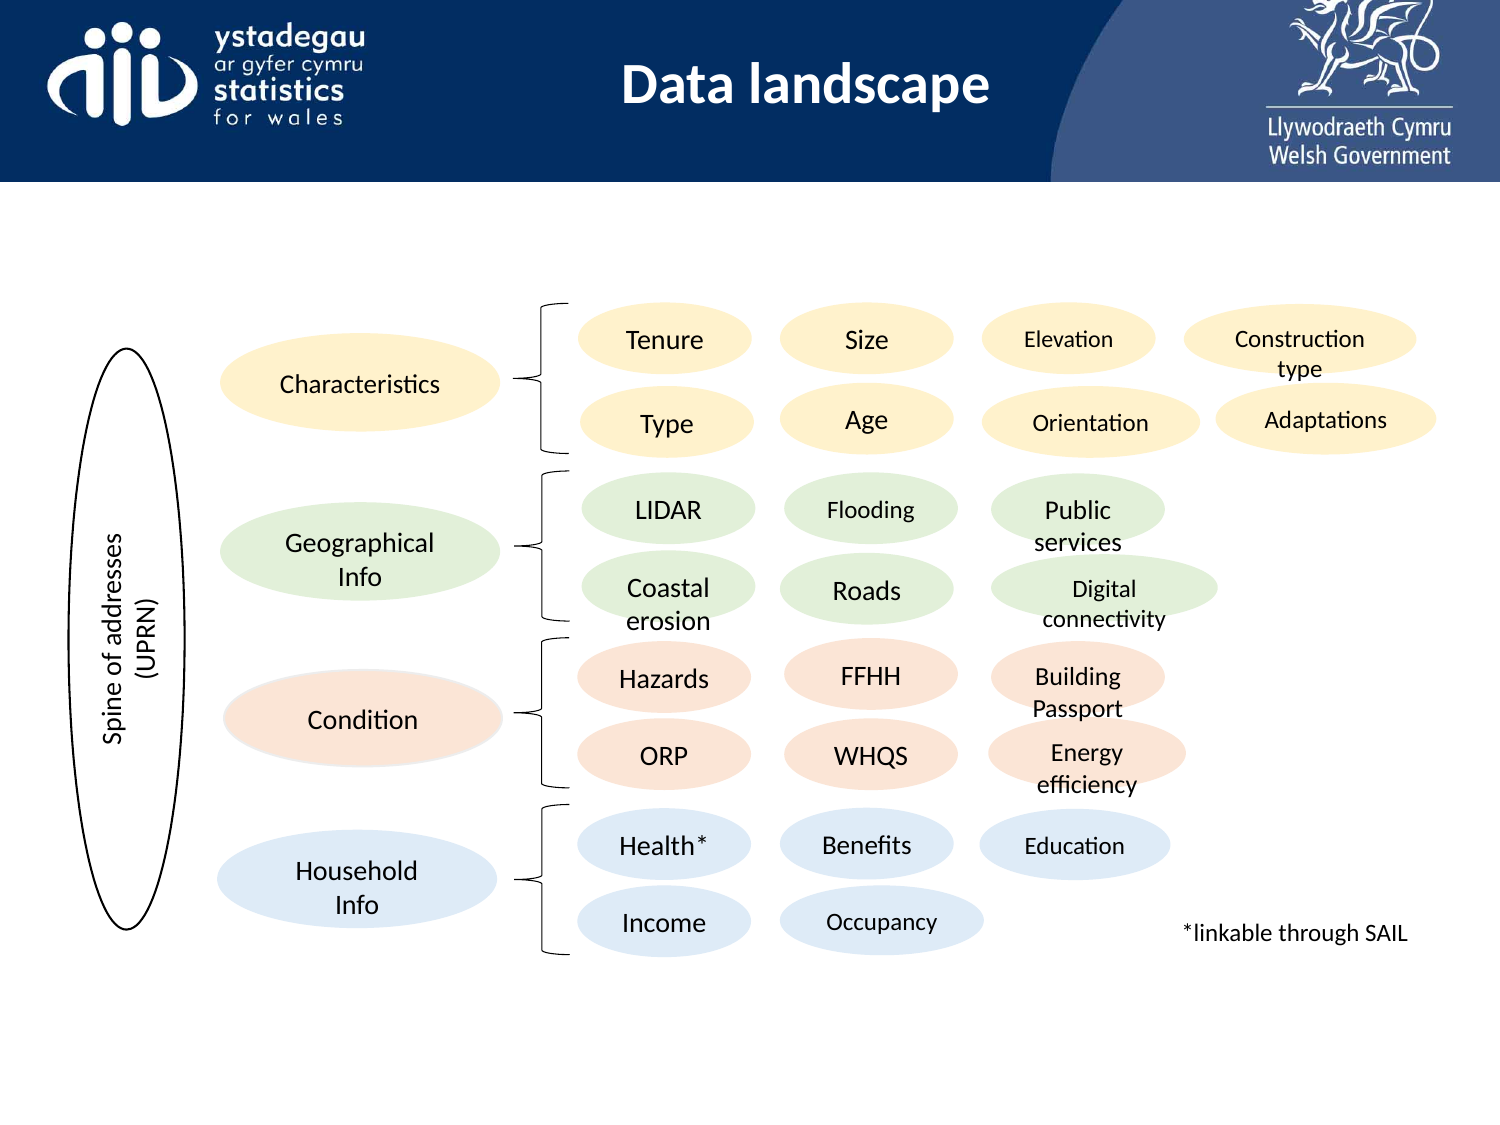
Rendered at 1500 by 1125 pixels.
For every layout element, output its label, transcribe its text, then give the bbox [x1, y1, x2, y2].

text_box Roads [781, 553, 953, 624]
text_box LIDAR [582, 473, 755, 544]
text_box Tenure [579, 303, 751, 374]
text_box Adaptations [1216, 383, 1436, 454]
text_box Elevation [982, 303, 1155, 374]
text_box Energy efficiency [989, 718, 1185, 788]
text_box Benefits [781, 808, 953, 879]
text_box Geographical Info [221, 503, 500, 600]
text_box Hazards [578, 642, 751, 712]
text_box Occupancy [780, 886, 983, 955]
text_box FFHH [785, 639, 957, 709]
text_box Building Passport [992, 642, 1164, 712]
text_box Characteristics [221, 334, 500, 431]
picture [0, 0, 1500, 182]
text_box Spine of addresses (UPRN) [68, 348, 185, 930]
text_box Flooding [785, 473, 957, 544]
text_box Health* [578, 809, 751, 879]
text_box Construction type [1184, 305, 1416, 374]
text_box Condition [224, 669, 502, 767]
text_box ORP [578, 719, 751, 789]
text_box Orientation [982, 387, 1200, 457]
text_box WHQS [785, 719, 957, 790]
title Data landscape [380, 3, 1245, 157]
text_box Size [781, 303, 953, 374]
text_box Household Info [218, 830, 497, 928]
text_box Age [781, 383, 953, 454]
text_box Education [980, 809, 1170, 880]
text_box Income [578, 886, 751, 957]
text_box Public services [992, 474, 1164, 545]
text_box Coastal erosion [582, 551, 755, 622]
text_box Type [581, 387, 753, 457]
text_box Digital connectivity [992, 555, 1217, 621]
text_box *linkable through SAIL [1166, 908, 1449, 955]
